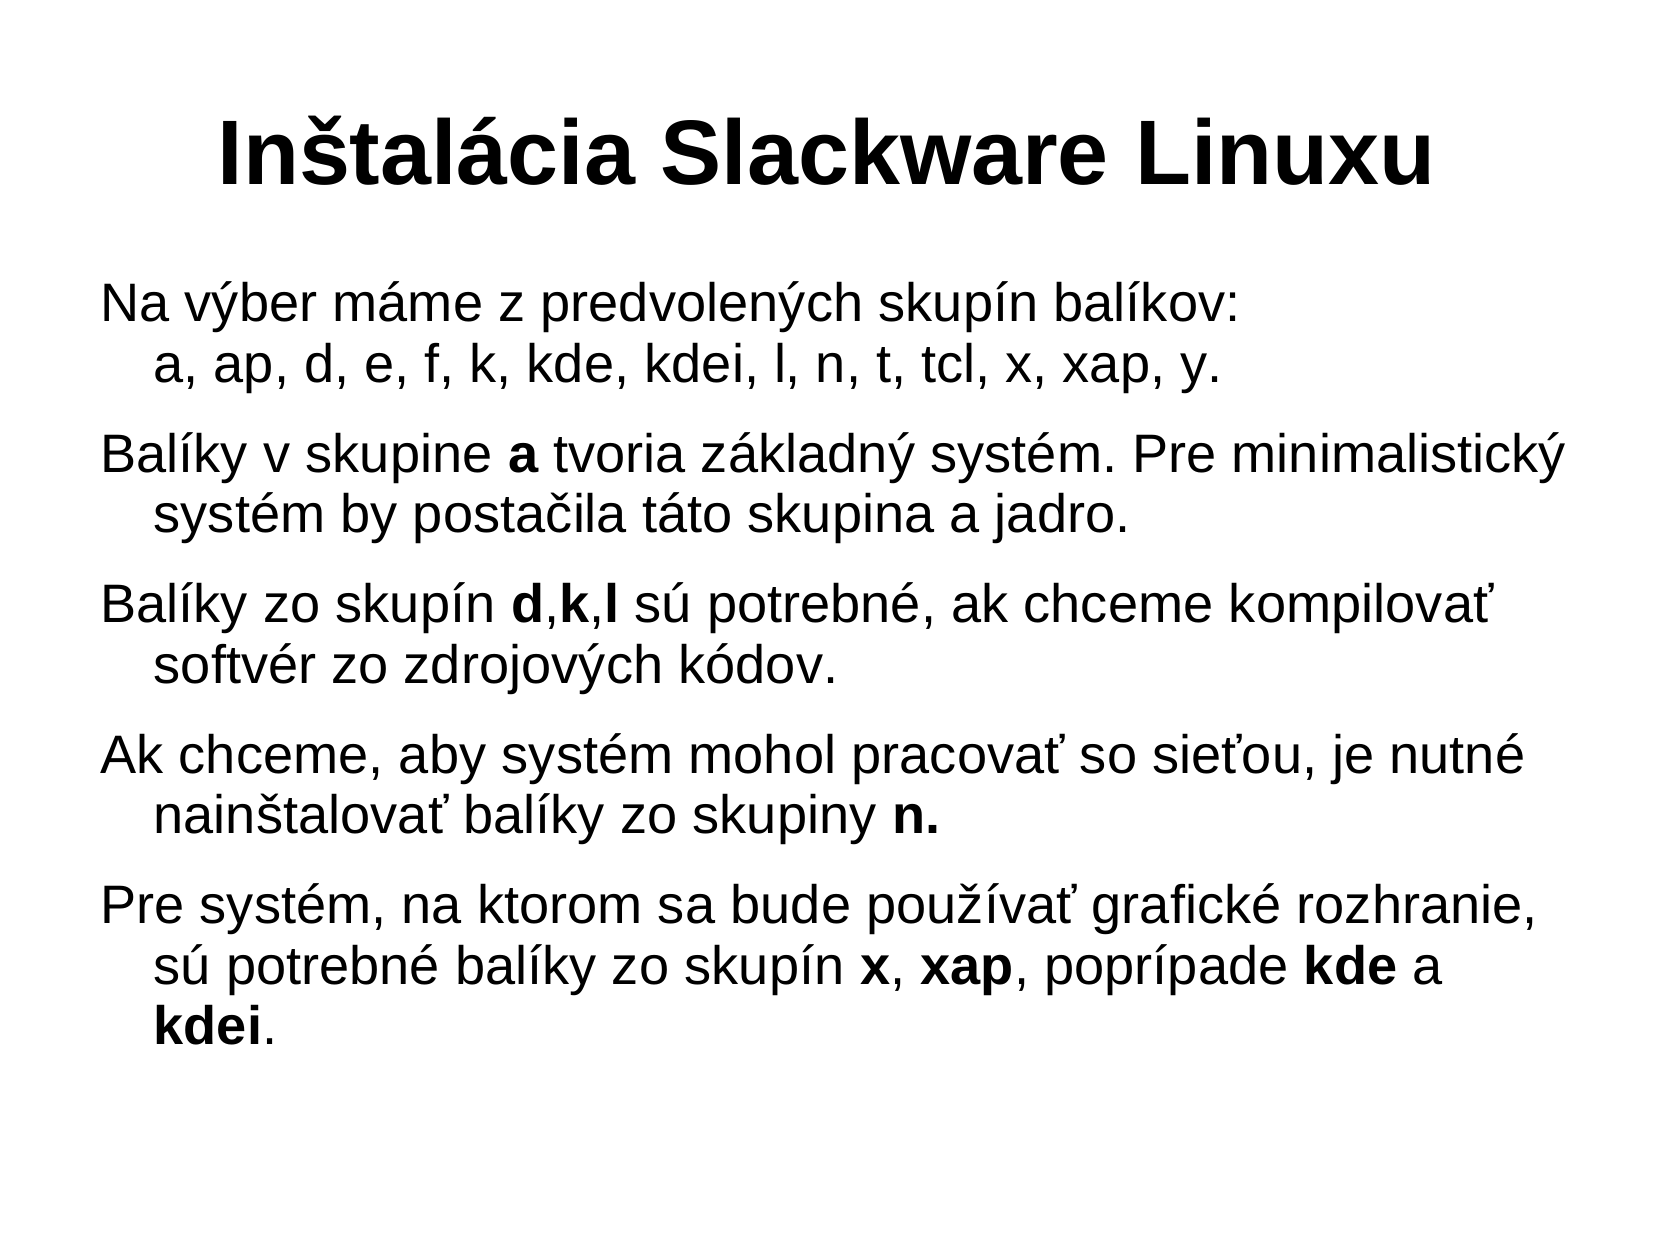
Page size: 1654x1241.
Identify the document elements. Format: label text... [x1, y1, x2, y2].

list Na výber máme z predvolených skupín balíkov: a, ap, d, e, f, k, kde, kdei, l, n, t, tcl, x, xap, y. Balíky v skupine a tvoria základný systém. Pre minimalistický systém by postačila táto skupina a jadro. Balíky zo skupín d,k,l sú potrebné, ak chceme kompilovať softvér zo zdrojových kódov. Ak chceme, aby systém mohol pracovať so sieťou, je nutné nainštalovať balíky zo skupiny n. Pre systém, na ktorom sa bude používať grafické rozhranie, sú potrebné balíky zo skupín x, xap, poprípade kde a kdei. [82, 272, 1571, 1091]
title Inštalácia Slackware Linuxu [82, 49, 1571, 257]
